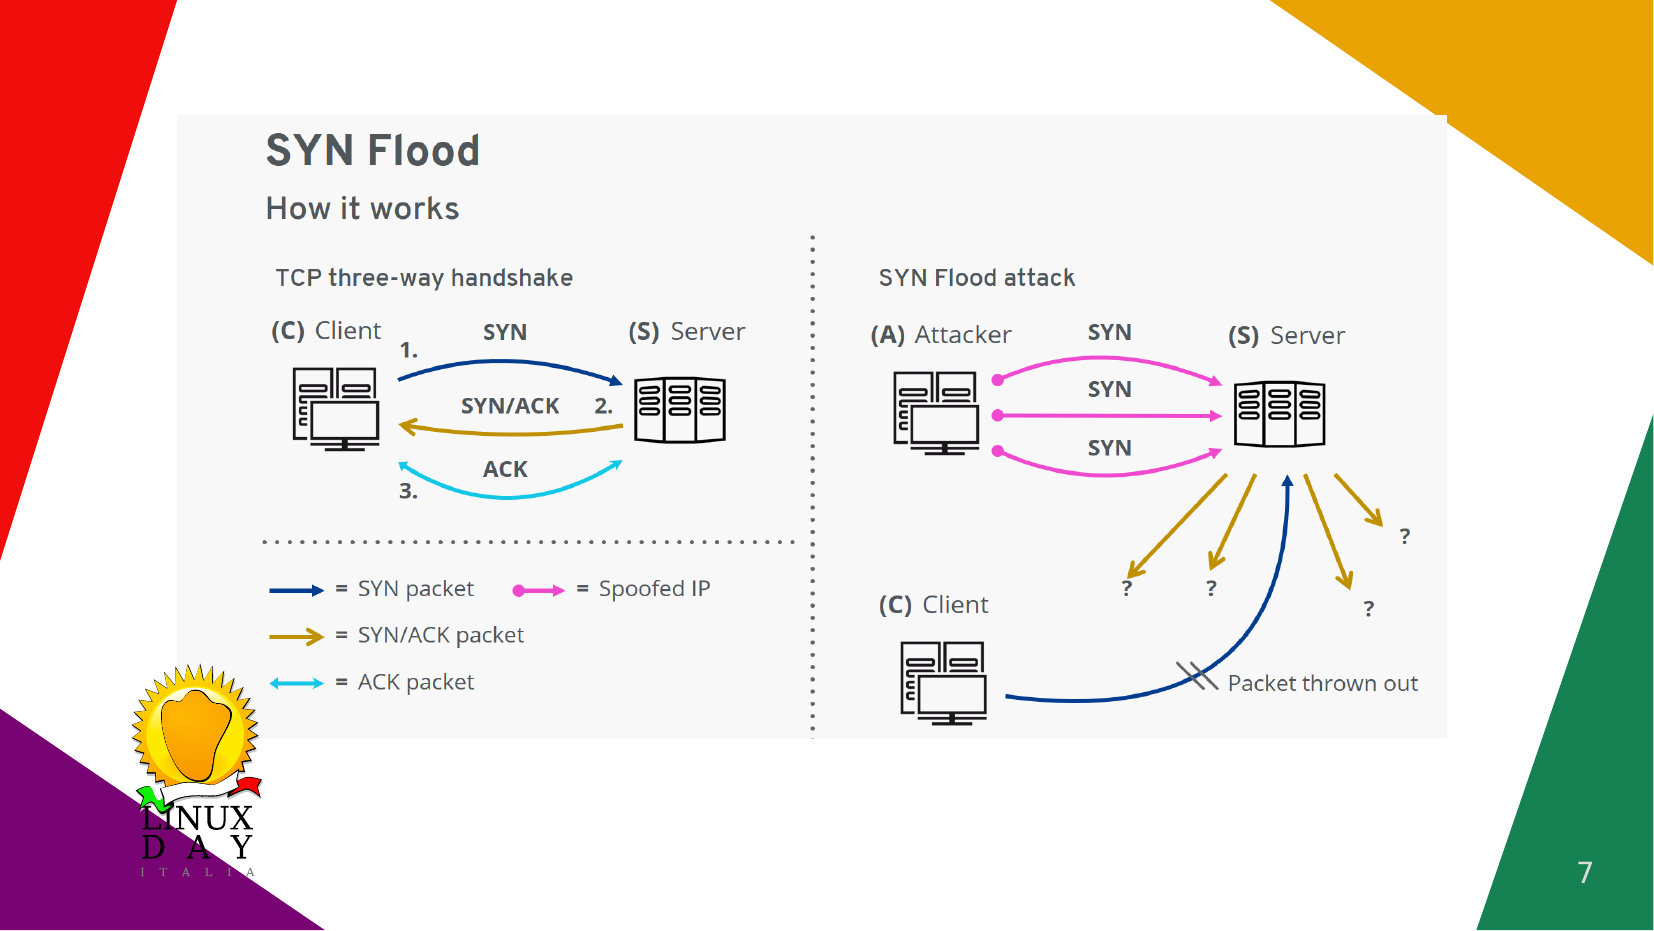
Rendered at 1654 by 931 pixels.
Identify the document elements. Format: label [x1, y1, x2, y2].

picture [0, 115, 1447, 931]
